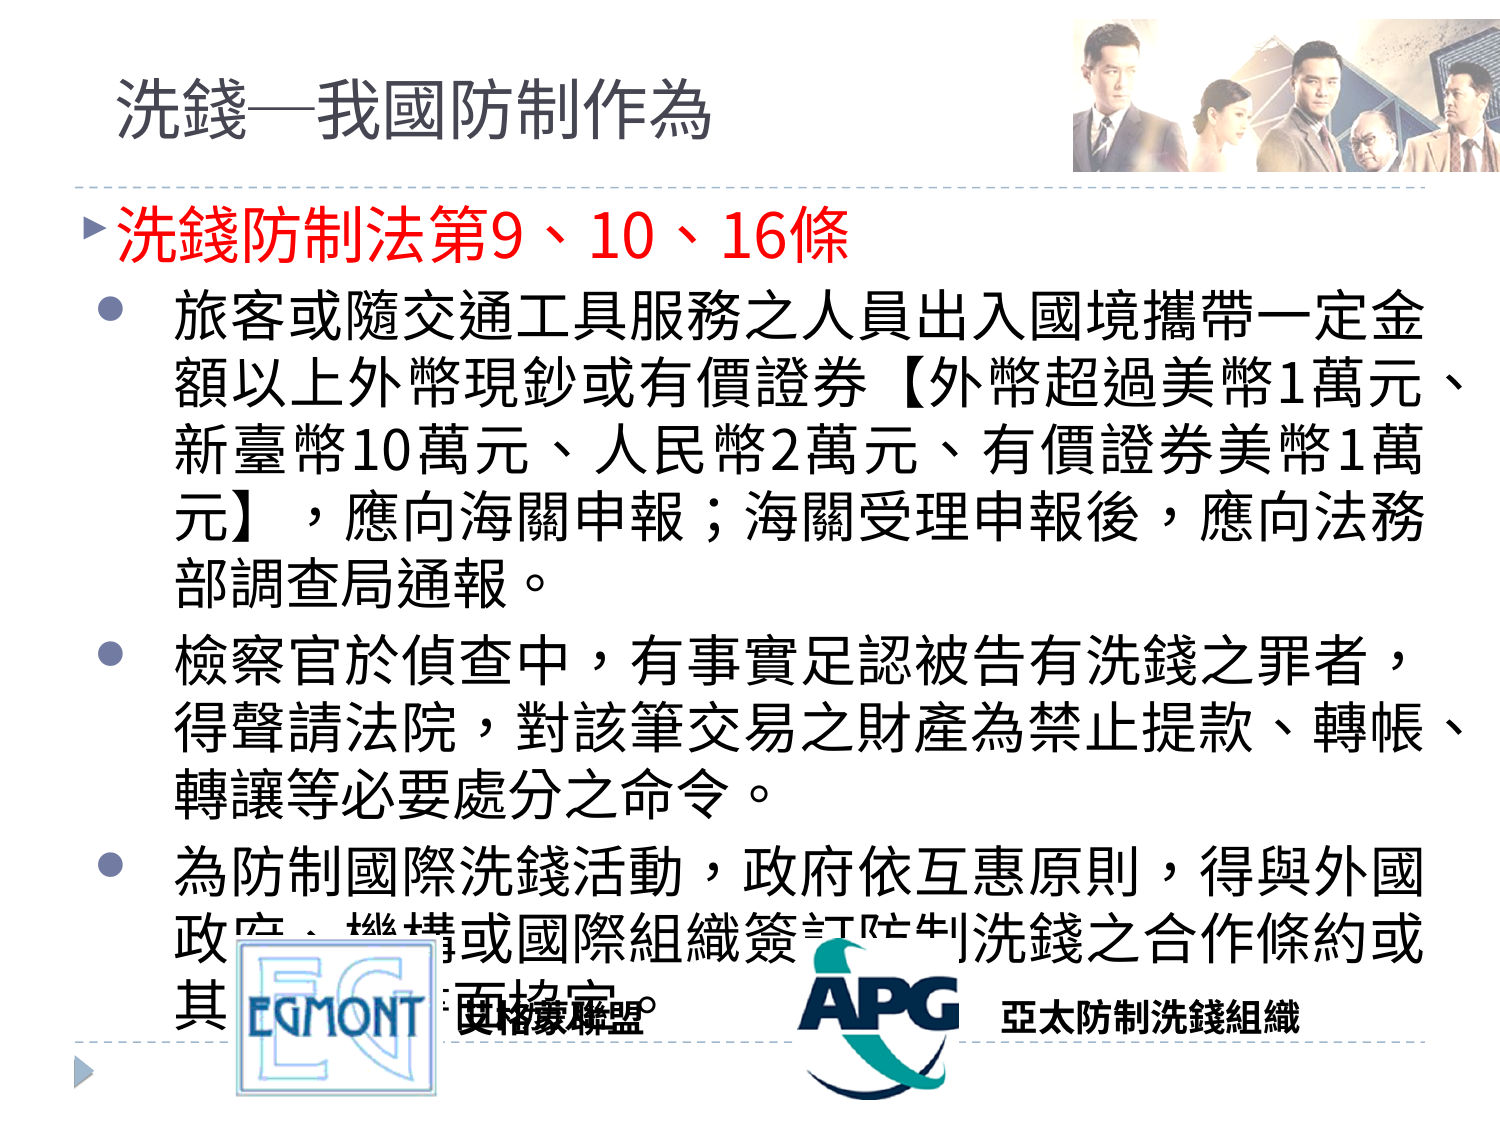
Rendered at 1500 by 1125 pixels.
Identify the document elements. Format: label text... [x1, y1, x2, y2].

text_box 亞太防制洗錢組織 [986, 986, 1361, 1047]
title 洗錢─我國防制作為 [99, 35, 1073, 156]
picture [230, 935, 443, 1100]
text_box 艾格蒙聯盟 [442, 987, 762, 1047]
list 洗錢防制法第9、10、16條 旅客或隨交通工具服務之人員出入國境攜帶一定金額以上外幣現鈔或有價證券【外幣超過美幣1萬元、新臺幣10萬元、人民幣2萬元、有價證券美幣1萬元】，應向海關申報；海關受理申報後，應向法務部調查局通報。 檢察官於偵查中，有事實足認被告有洗錢之罪者，得聲請法院，對該筆交易之財產為禁止提款、轉帳、轉讓等必要處分之命令。 為防制國際洗錢活動，政府依互惠原則，得與外國政府、機構或國際組織簽訂防制洗錢之合作條約或其他國際書面協定。 [64, 188, 1441, 1048]
picture [797, 938, 959, 1100]
picture [1073, 19, 1500, 172]
